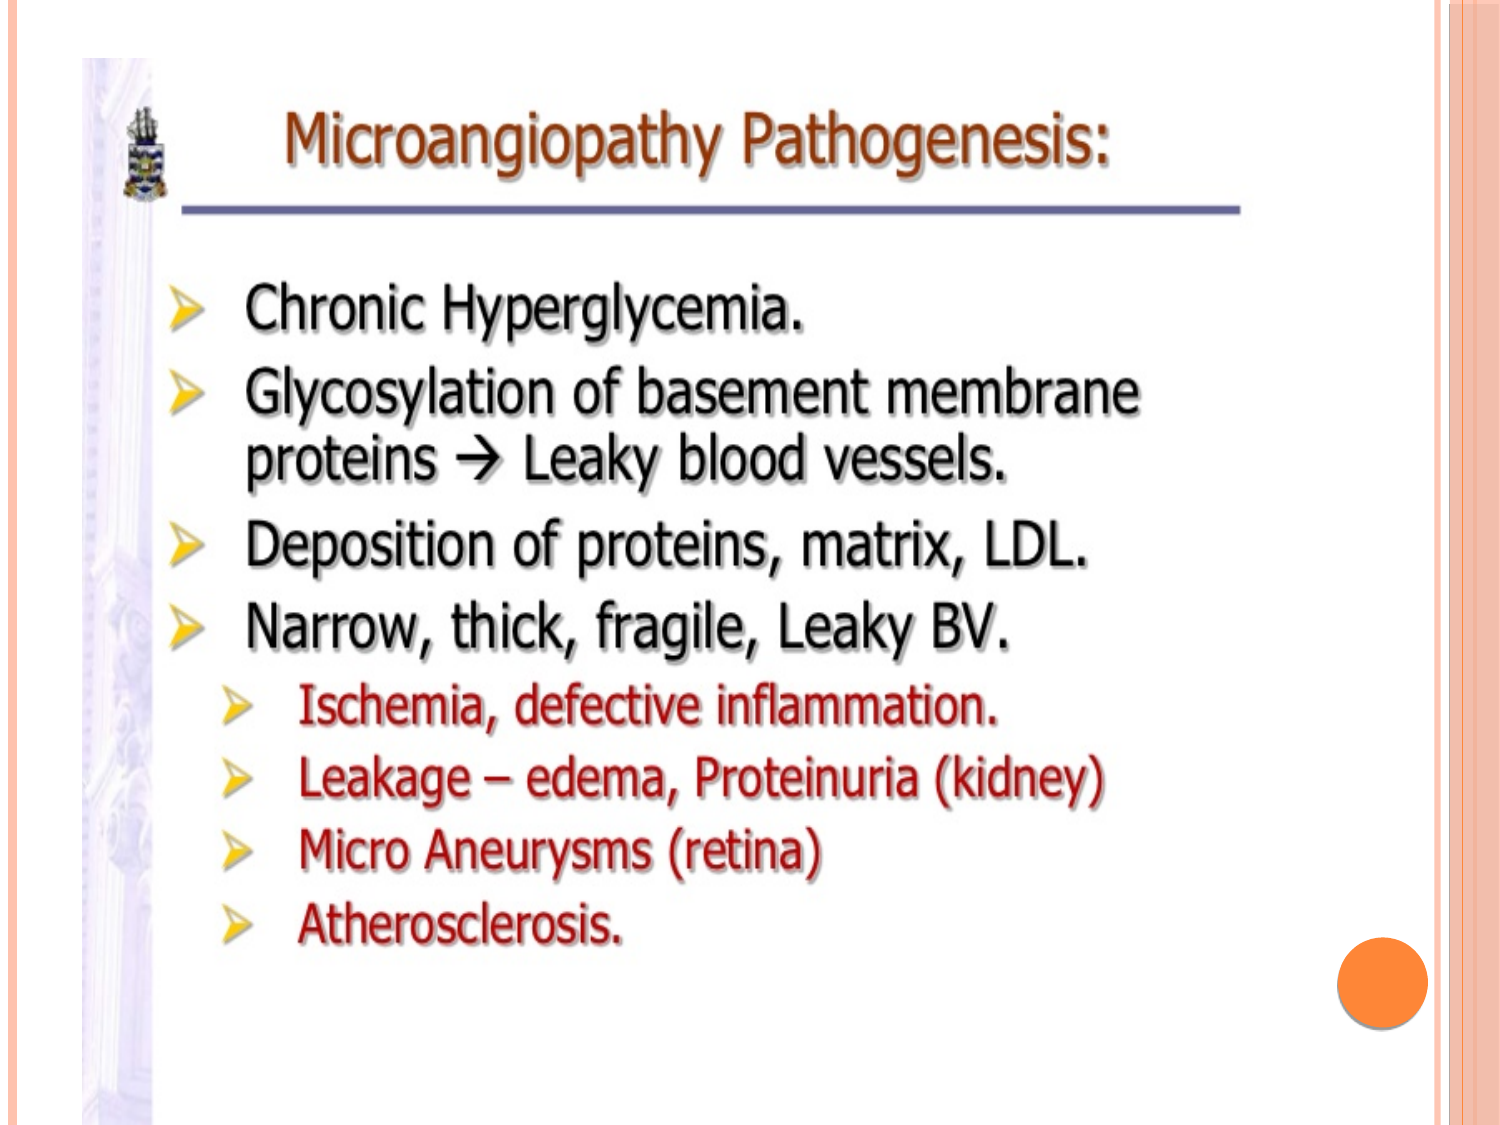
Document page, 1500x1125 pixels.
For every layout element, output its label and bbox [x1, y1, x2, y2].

picture [82, 58, 1293, 1125]
